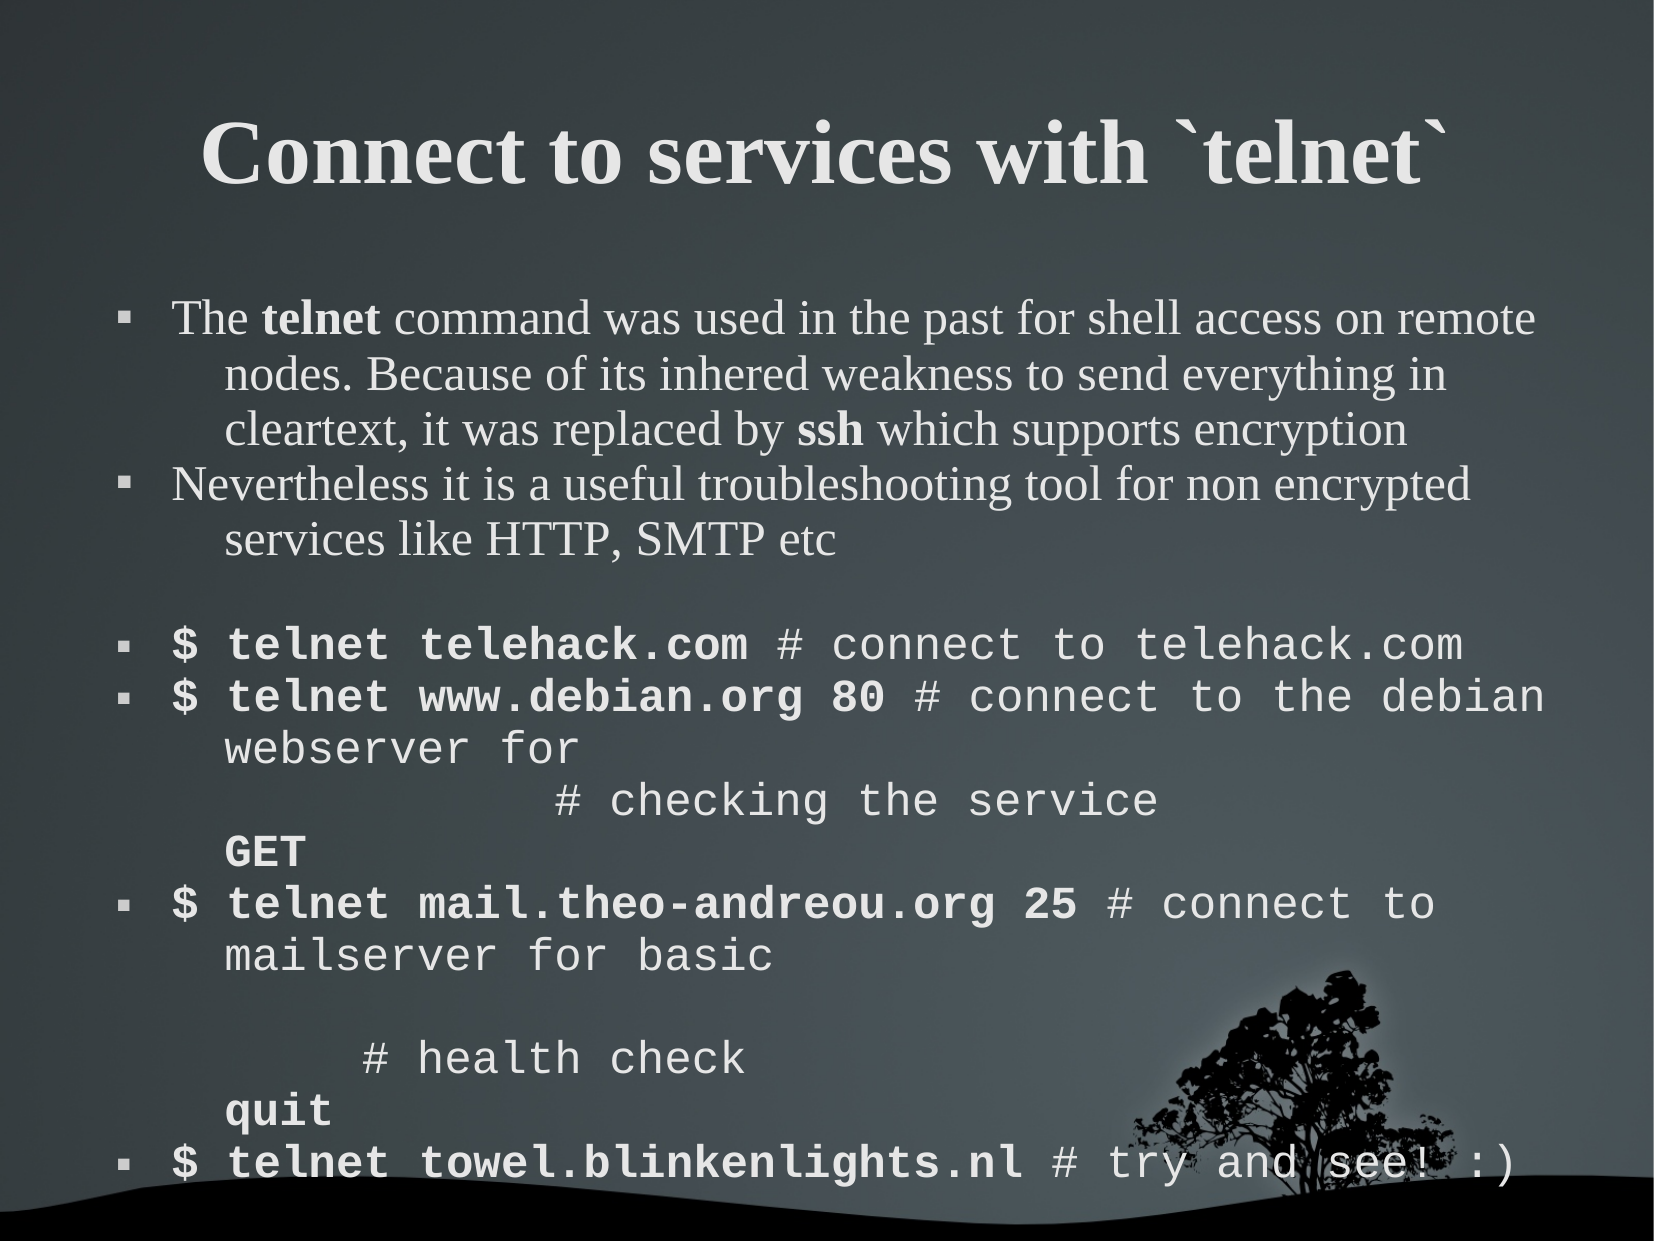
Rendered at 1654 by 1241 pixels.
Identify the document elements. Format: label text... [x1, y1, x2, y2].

title Connect to services with `telnet` [82, 33, 1571, 273]
list The telnet command was used in the past for shell access on remote nodes. Because of its inhered weakness to send everything in cleartext, it was replaced by ssh which supports encryption Nevertheless it is a useful troubleshooting tool for non encrypted services like HTTP, SMTP etc $ telnet telehack.com # connect to telehack.com $ telnet www.debian.org 80 # connect to the debian webserver for # checking the service GET $ telnet mail.theo-andreou.org 25 # connect to mailserver for basic # health check quit $ telnet towel.blinkenlights.nl # try and see! :) [82, 290, 1571, 1241]
picture [0, 0, 1654, 1241]
